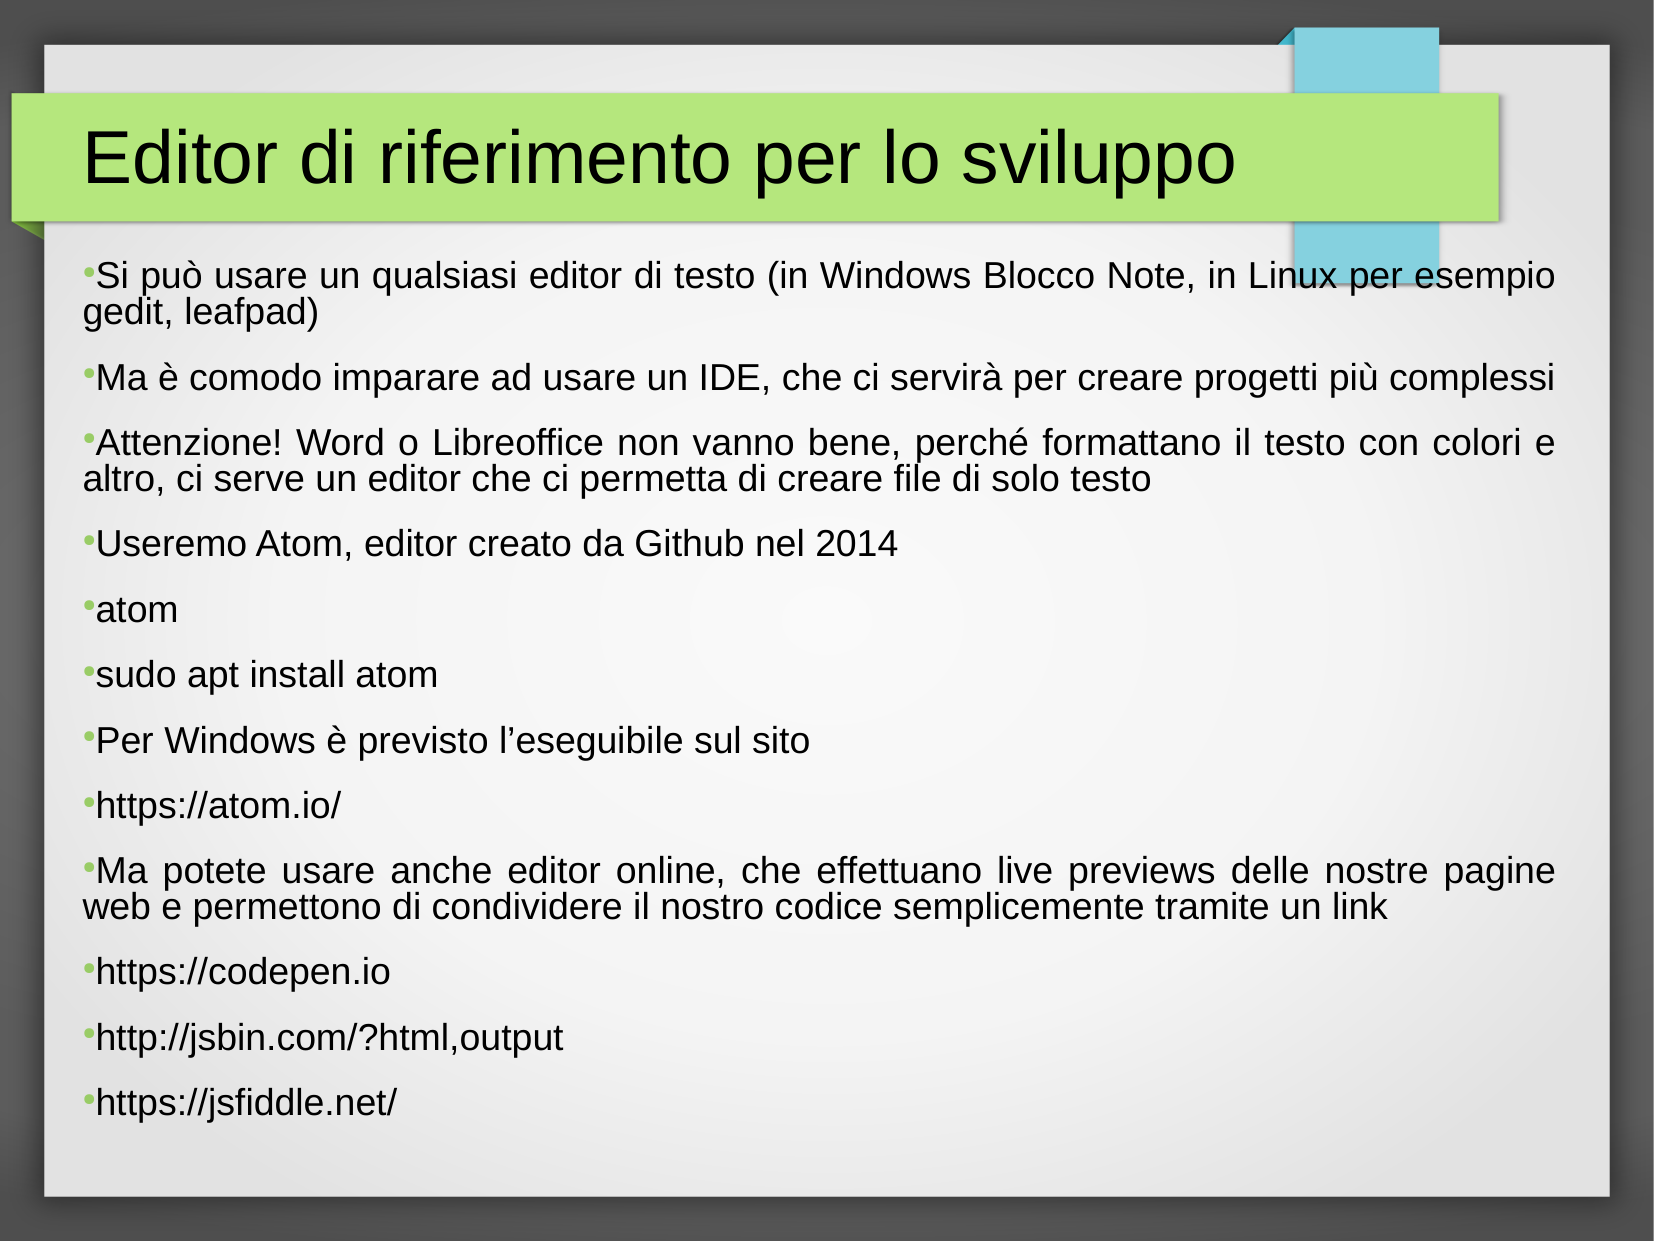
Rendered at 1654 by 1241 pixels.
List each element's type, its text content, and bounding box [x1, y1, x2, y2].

list Si può usare un qualsiasi editor di testo (in Windows Blocco Note, in Linux per esempio gedit, leafpad) Ma è comodo imparare ad usare un IDE, che ci servirà per creare progetti più complessi Attenzione! Word o Libreoffice non vanno bene, perché formattano il testo con colori e altro, ci serve un editor che ci permetta di creare file di solo testo Useremo Atom, editor creato da Github nel 2014 atom sudo apt install atom Per Windows è previsto l’eseguibile sul sito https://atom.io/ Ma potete usare anche editor online, che effettuano live previews delle nostre pagine web e permettono di condividere il nostro codice semplicemente tramite un link https://codepen.io http://jsbin.com/?html,output https://jsfiddle.net/ [82, 259, 1571, 1165]
picture [0, 0, 1654, 1241]
title Editor di riferimento per lo sviluppo [82, 94, 1264, 213]
